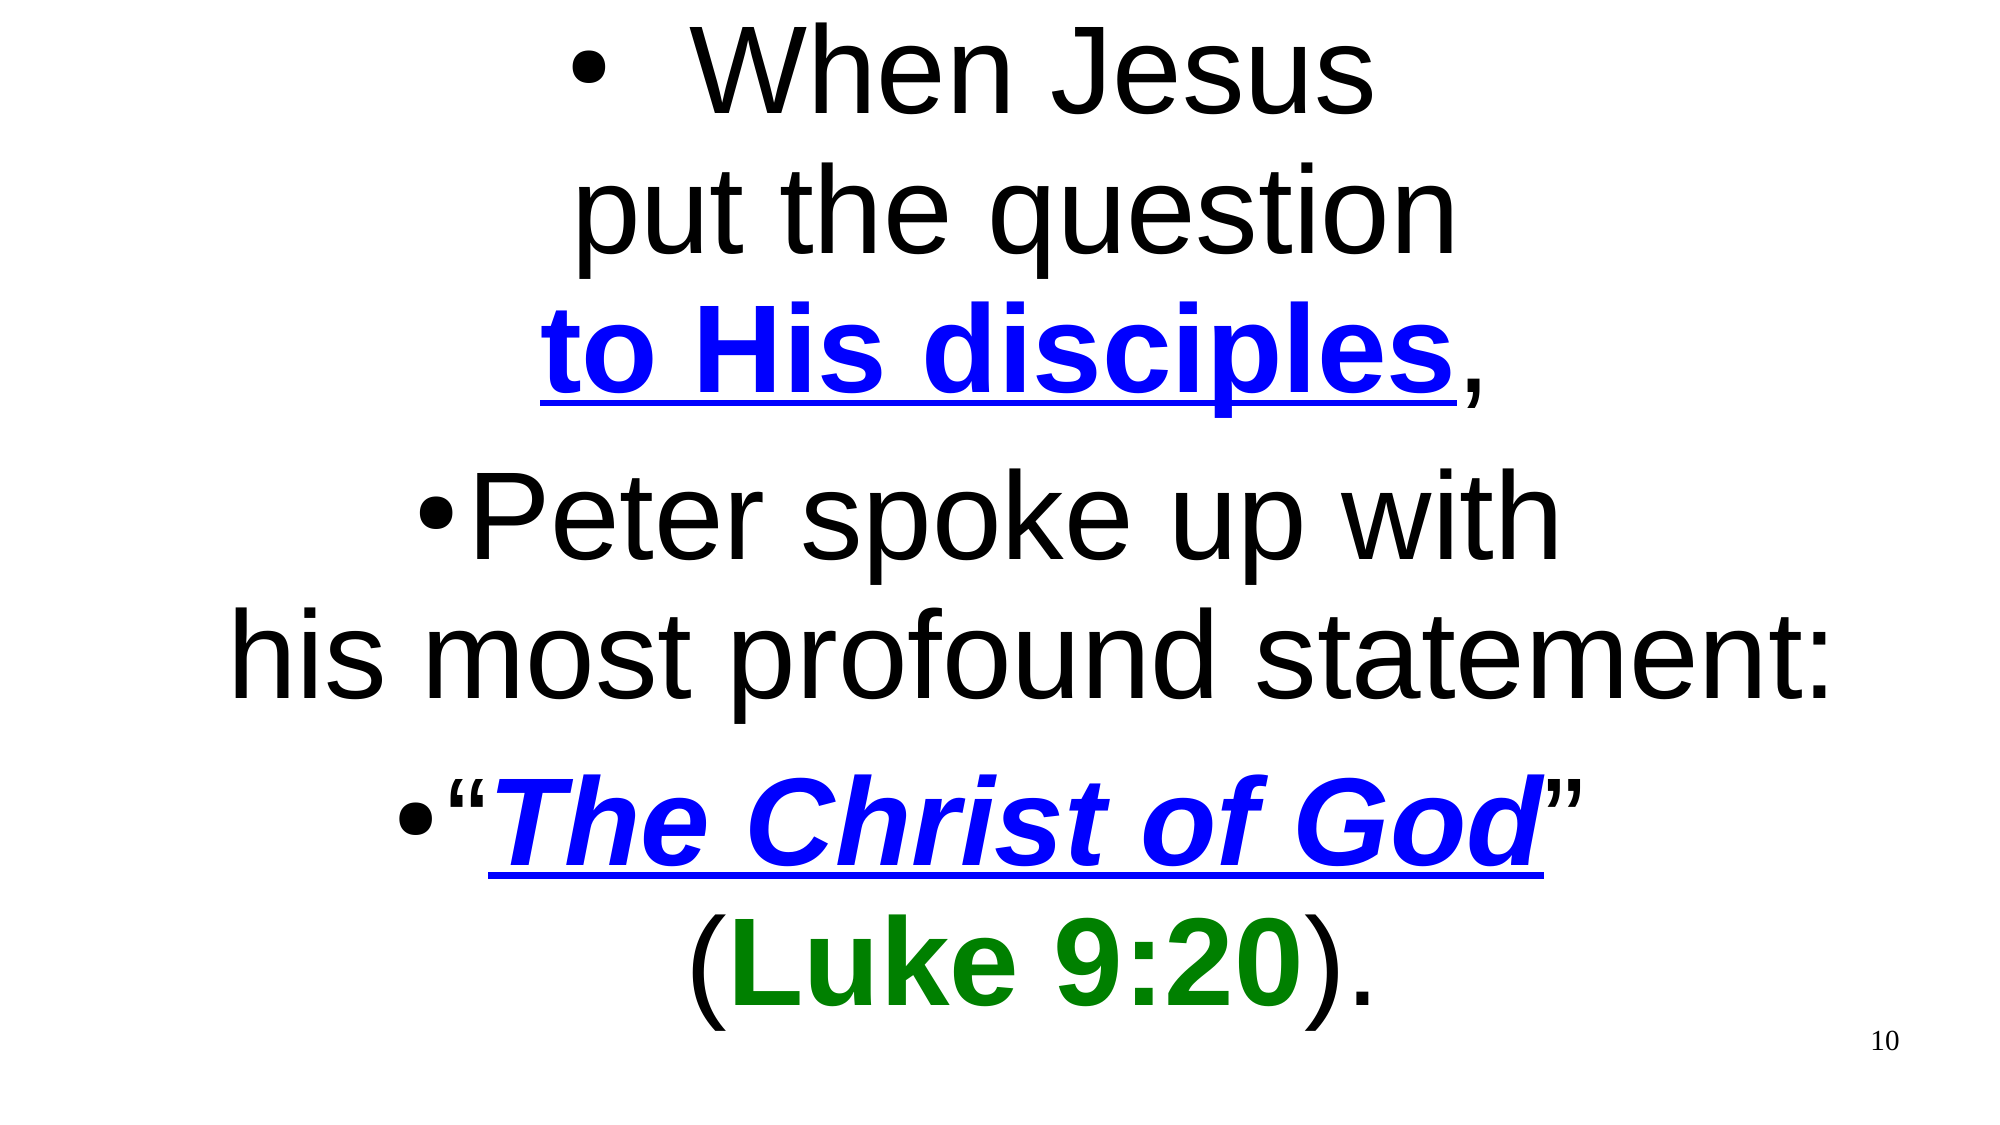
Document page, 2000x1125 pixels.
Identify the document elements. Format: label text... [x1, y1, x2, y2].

list When Jesus put the question to His disciples, Peter spoke up with his most profound statement: “The Christ of God” (Luke 9:20). [0, 0, 1996, 1123]
